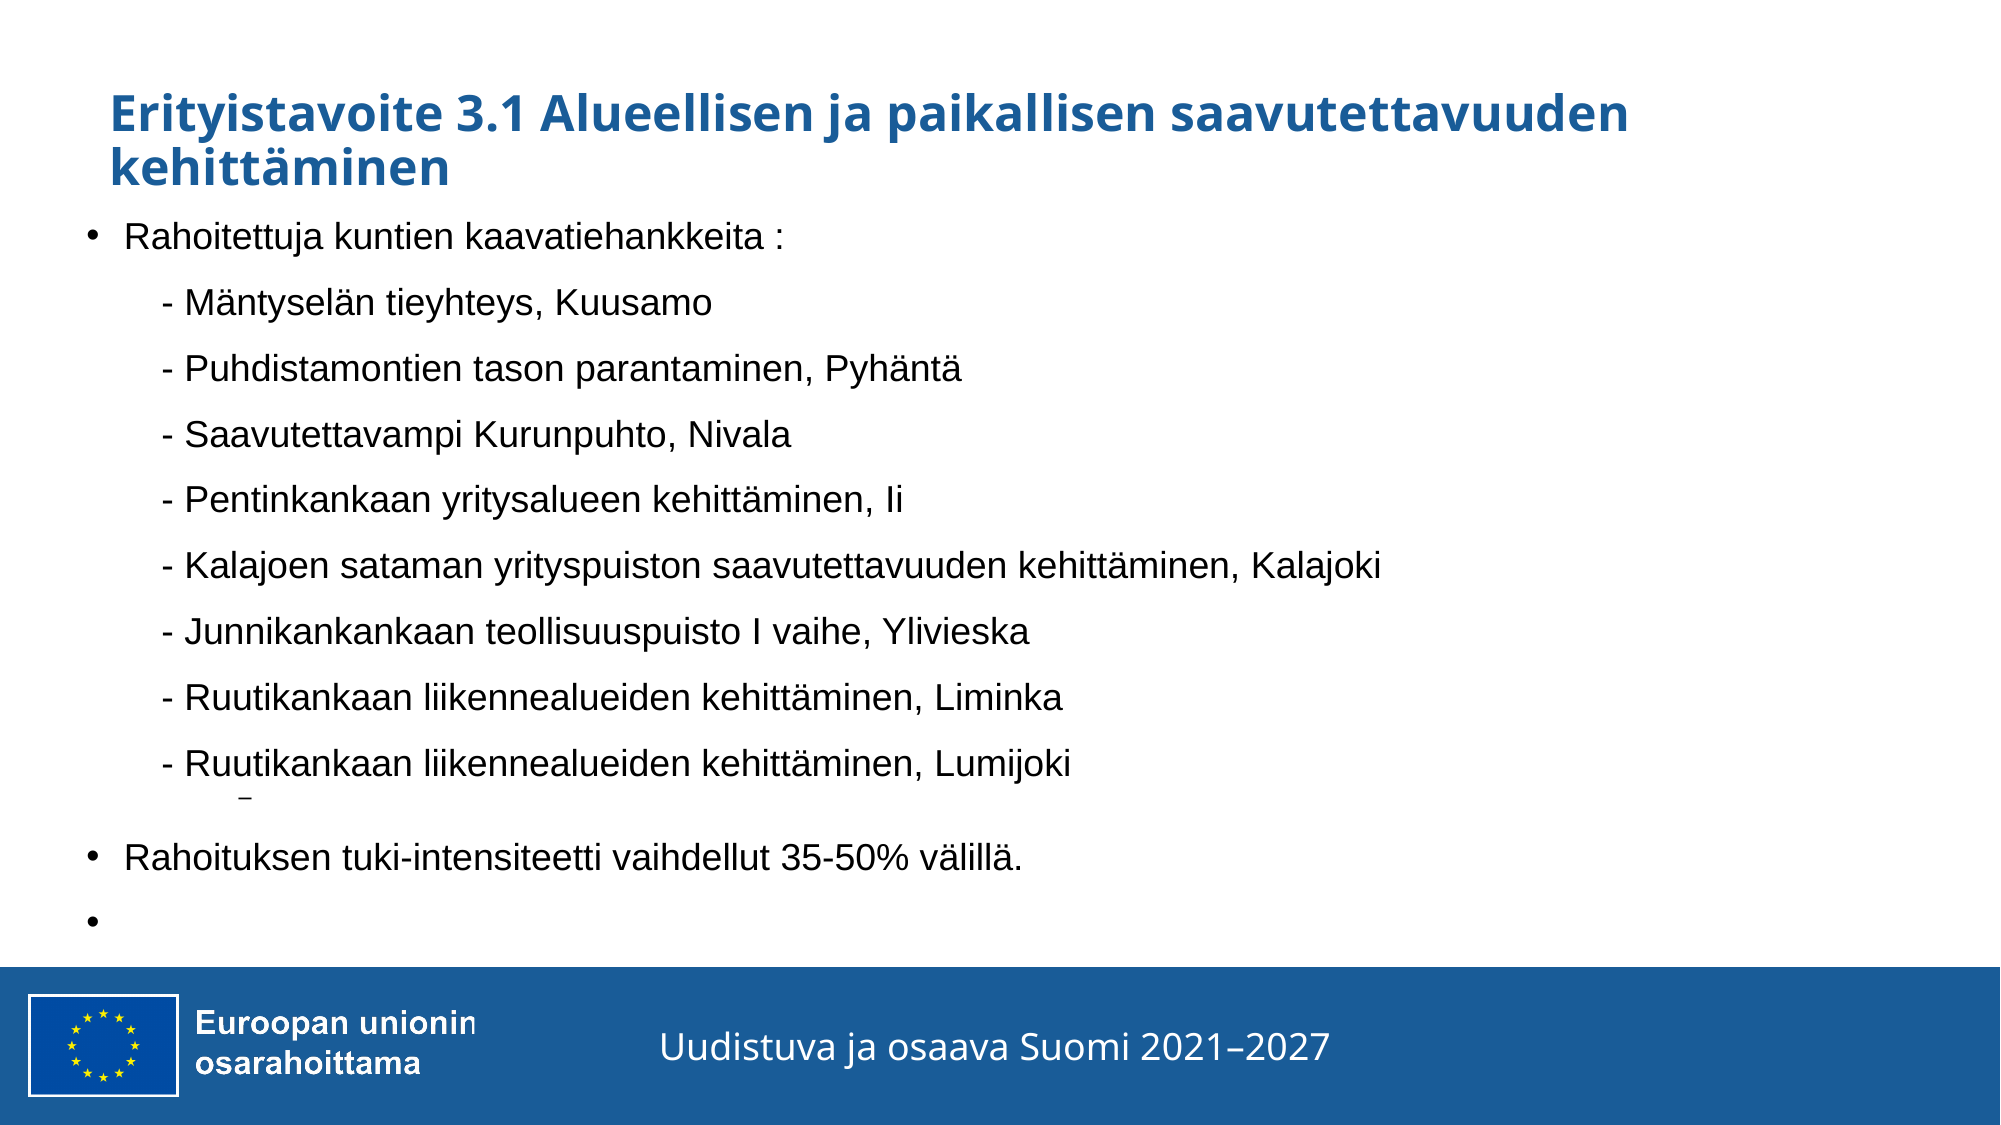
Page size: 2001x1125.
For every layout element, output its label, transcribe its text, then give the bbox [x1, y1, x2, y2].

list Rahoitettuja kuntien kaavatiehankkeita : - Mäntyselän tieyhteys, Kuusamo - Puhdistamontien tason parantaminen, Pyhäntä - Saavutettavampi Kurunpuhto, Nivala - Pentinkankaan yritysalueen kehittäminen, Ii - Kalajoen sataman yrityspuiston saavutettavuuden kehittäminen, Kalajoki - Junnikankankaan teollisuuspuisto I vaihe, Ylivieska - Ruutikankaan liikennealueiden kehittäminen, Liminka - Ruutikankaan liikennealueiden kehittäminen, Lumijoki Rahoituksen tuki-intensiteetti vaihdellut 35-50% välillä. [86, 212, 1855, 922]
title Erityistavoite 3.1 Alueellisen ja paikallisen saavutettavuuden kehittäminen [109, 54, 1874, 197]
